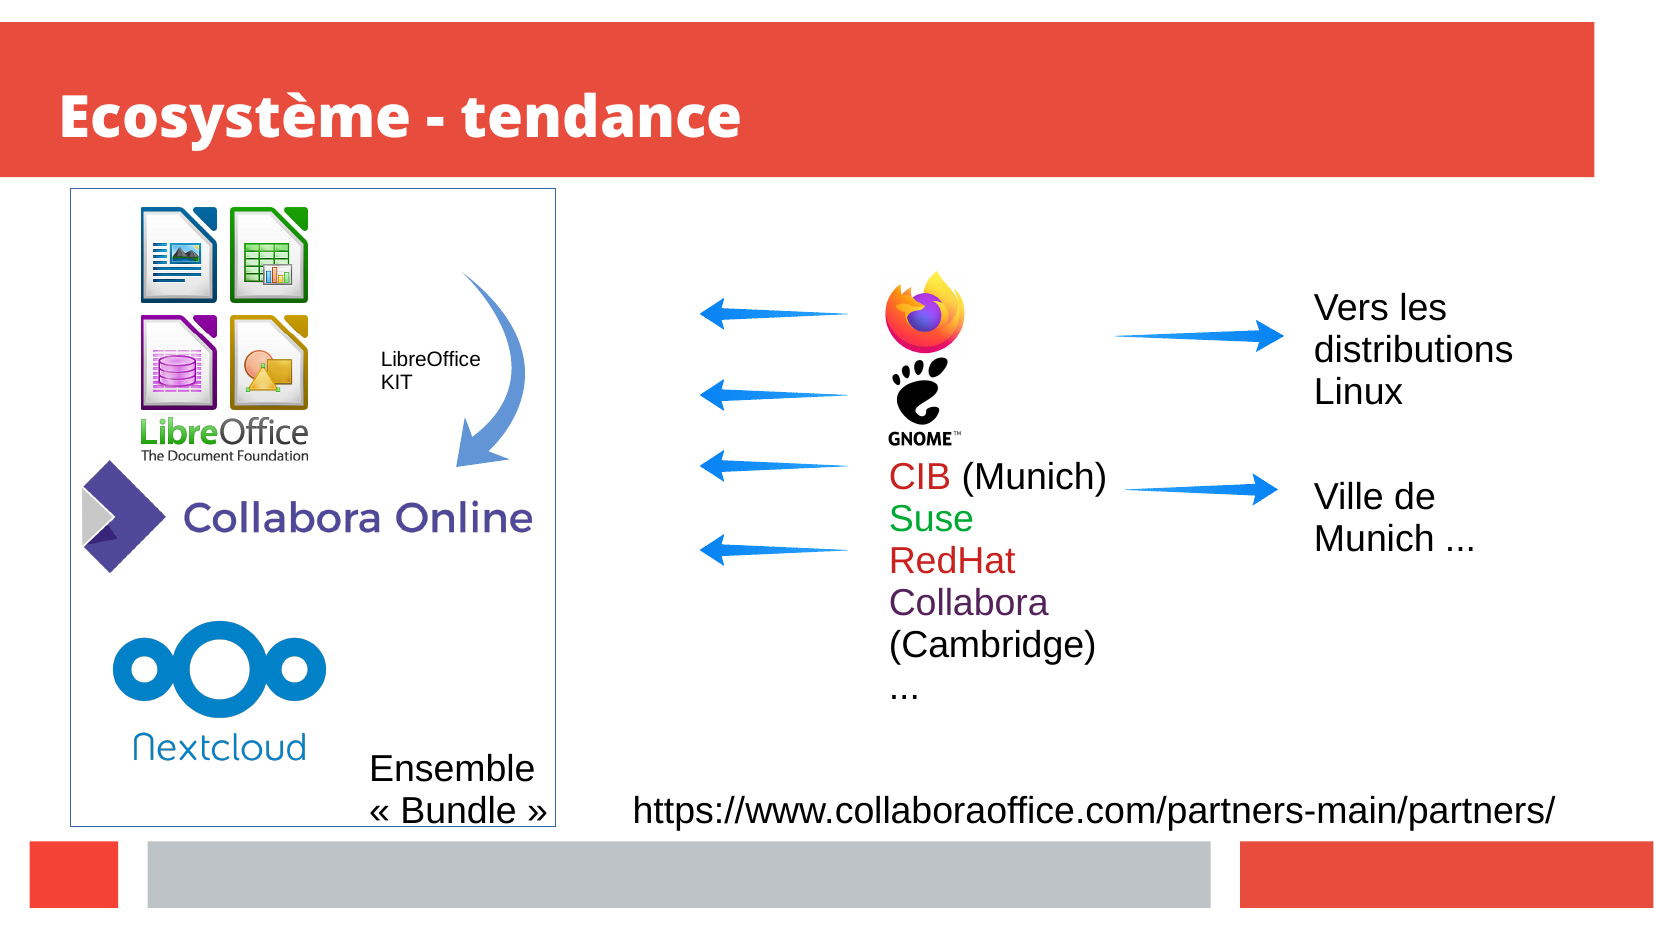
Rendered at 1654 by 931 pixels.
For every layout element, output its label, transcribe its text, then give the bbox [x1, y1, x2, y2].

picture [880, 271, 969, 448]
picture [82, 207, 532, 573]
picture [453, 268, 532, 340]
text_box Vers les distributions Linux [1299, 279, 1560, 420]
title Ecosystème - tendance [59, 44, 1595, 156]
picture [696, 447, 851, 485]
picture [696, 376, 851, 414]
text_box Ensemble « Bundle » [354, 739, 709, 839]
picture [696, 531, 851, 569]
picture [696, 295, 851, 333]
picture [94, 602, 345, 780]
text_box Ville de Munich ... [1299, 468, 1501, 567]
picture [1111, 317, 1288, 355]
text_box https://www.collaboraoffice.com/partners-main/partners/ [709, 781, 1571, 839]
picture [1122, 470, 1281, 508]
text_box CIB (Munich) Suse RedHat Collabora (Cambridge) ... [874, 448, 1158, 716]
text_box LibreOffice KIT [366, 340, 532, 402]
